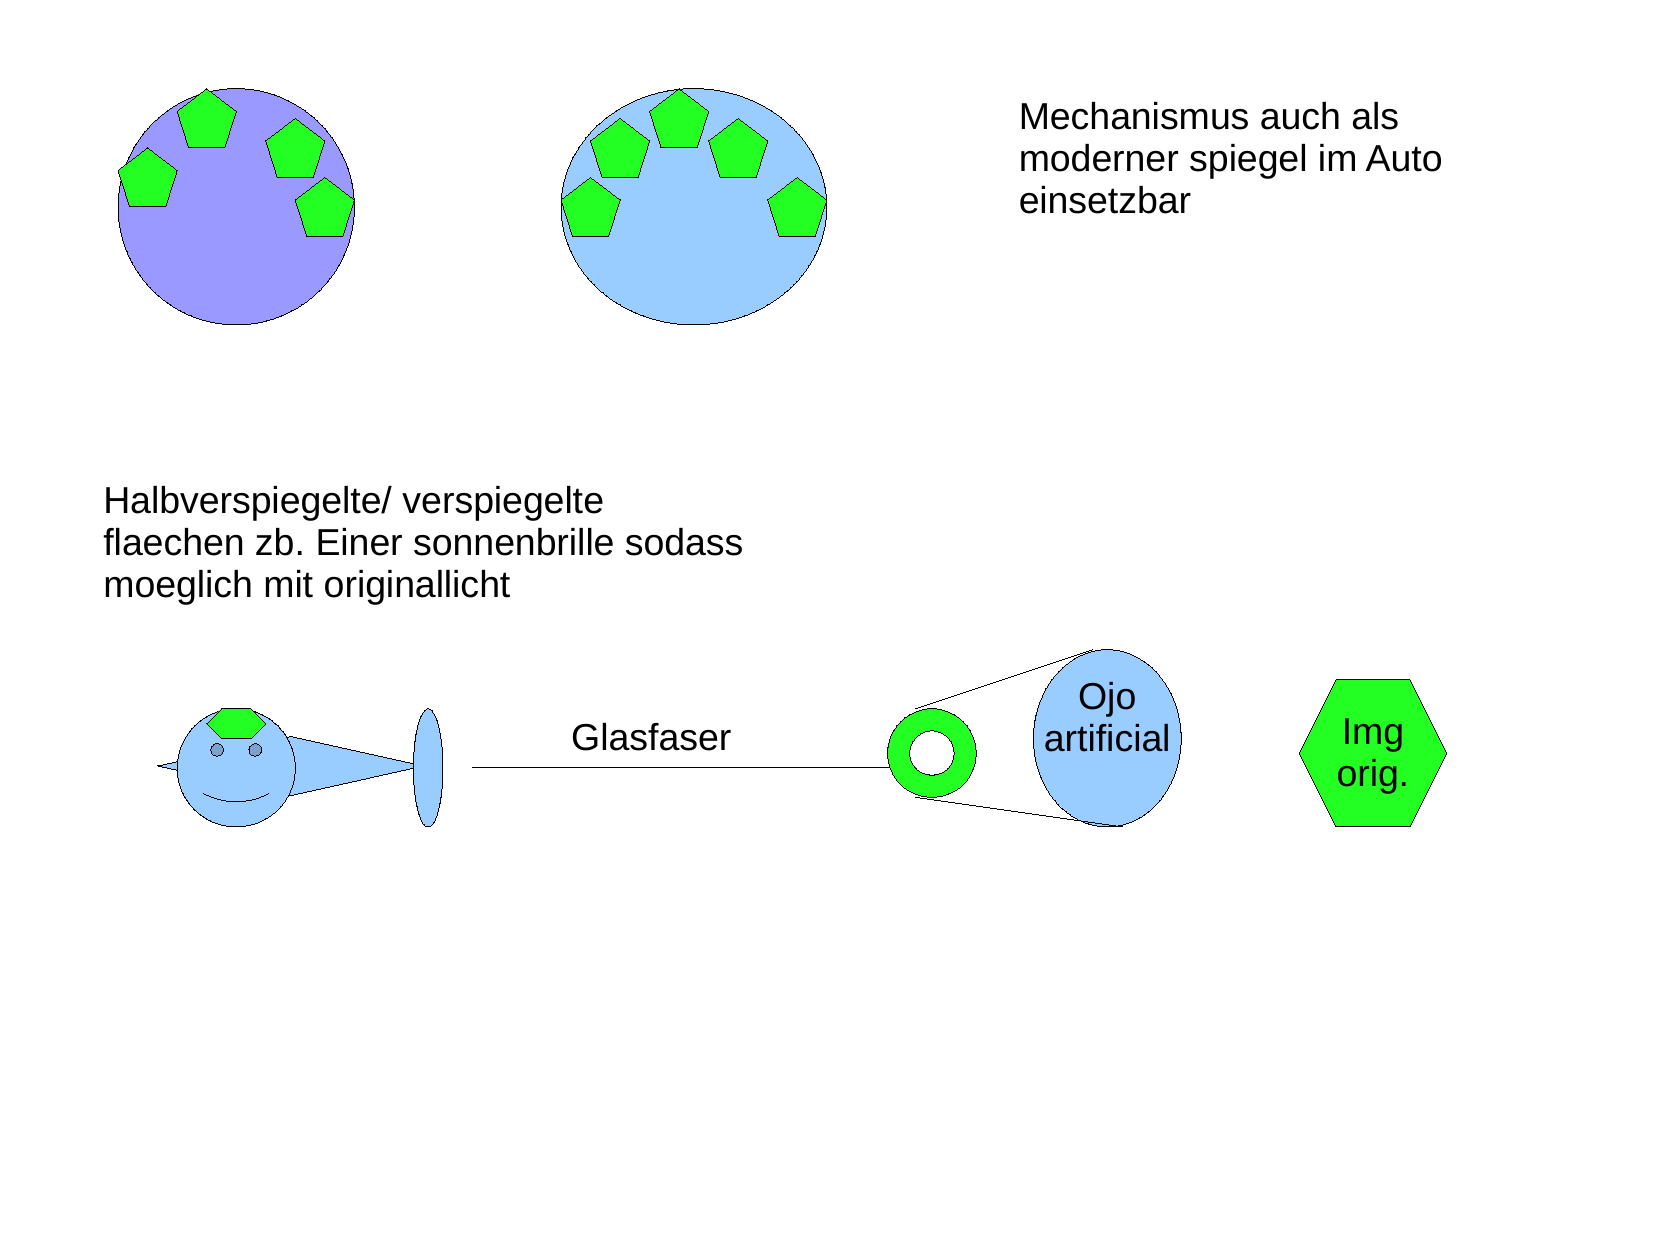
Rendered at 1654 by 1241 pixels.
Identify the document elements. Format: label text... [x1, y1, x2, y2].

text_box [561, 88, 827, 325]
text_box [887, 708, 977, 798]
text_box Img orig. [1299, 679, 1447, 827]
text_box Mechanismus auch als moderner spiegel im Auto einsetzbar [1003, 88, 1477, 243]
text_box [157, 708, 443, 827]
text_box Halbverspiegelte/ verspiegelte flaechen zb. Einer sonnenbrille sodass moeglich mit originallicht [88, 472, 768, 627]
text_box Ojo artificial [1033, 649, 1182, 827]
text_box [118, 88, 355, 325]
text_box Glasfaser [556, 708, 747, 770]
